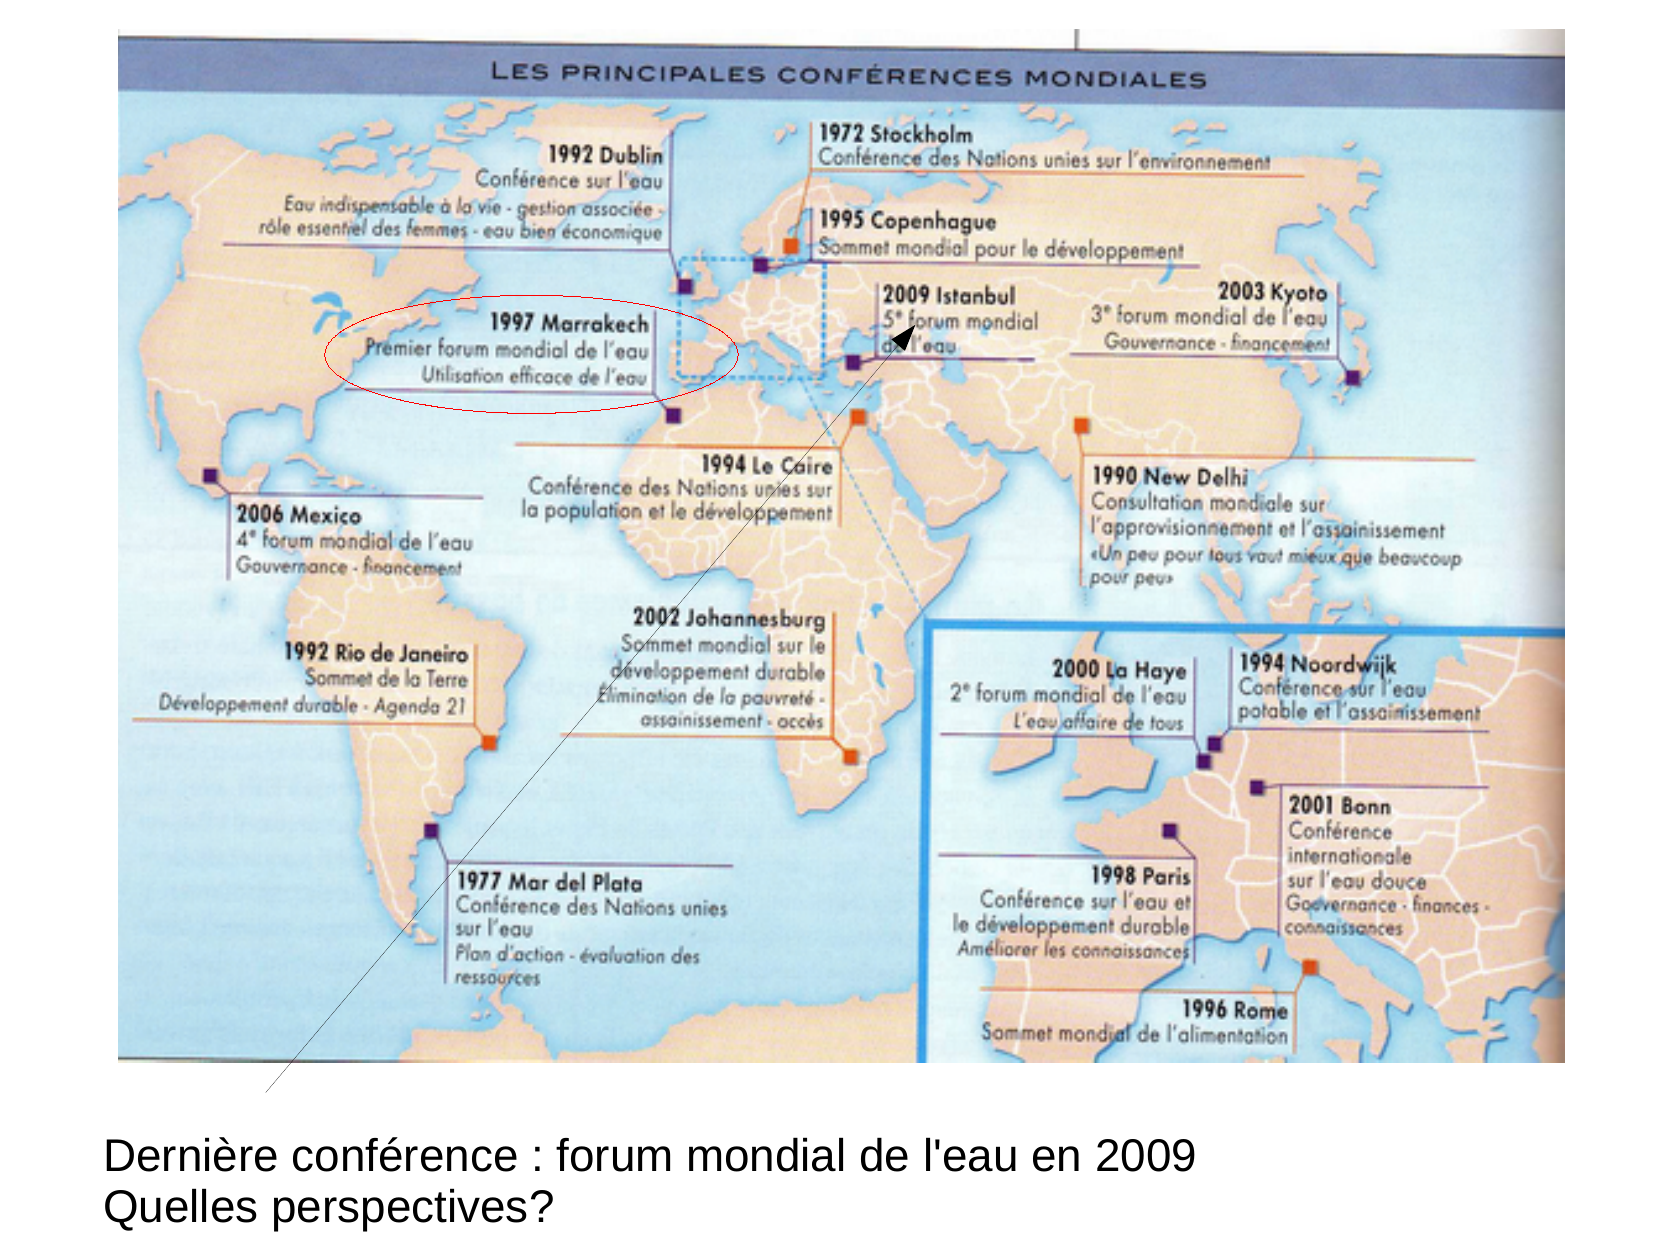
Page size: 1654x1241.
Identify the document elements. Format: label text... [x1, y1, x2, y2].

picture [118, 29, 1565, 1063]
text_box Dernière conférence : forum mondial de l'eau en 2009 Quelles perspectives? [88, 1122, 1213, 1239]
